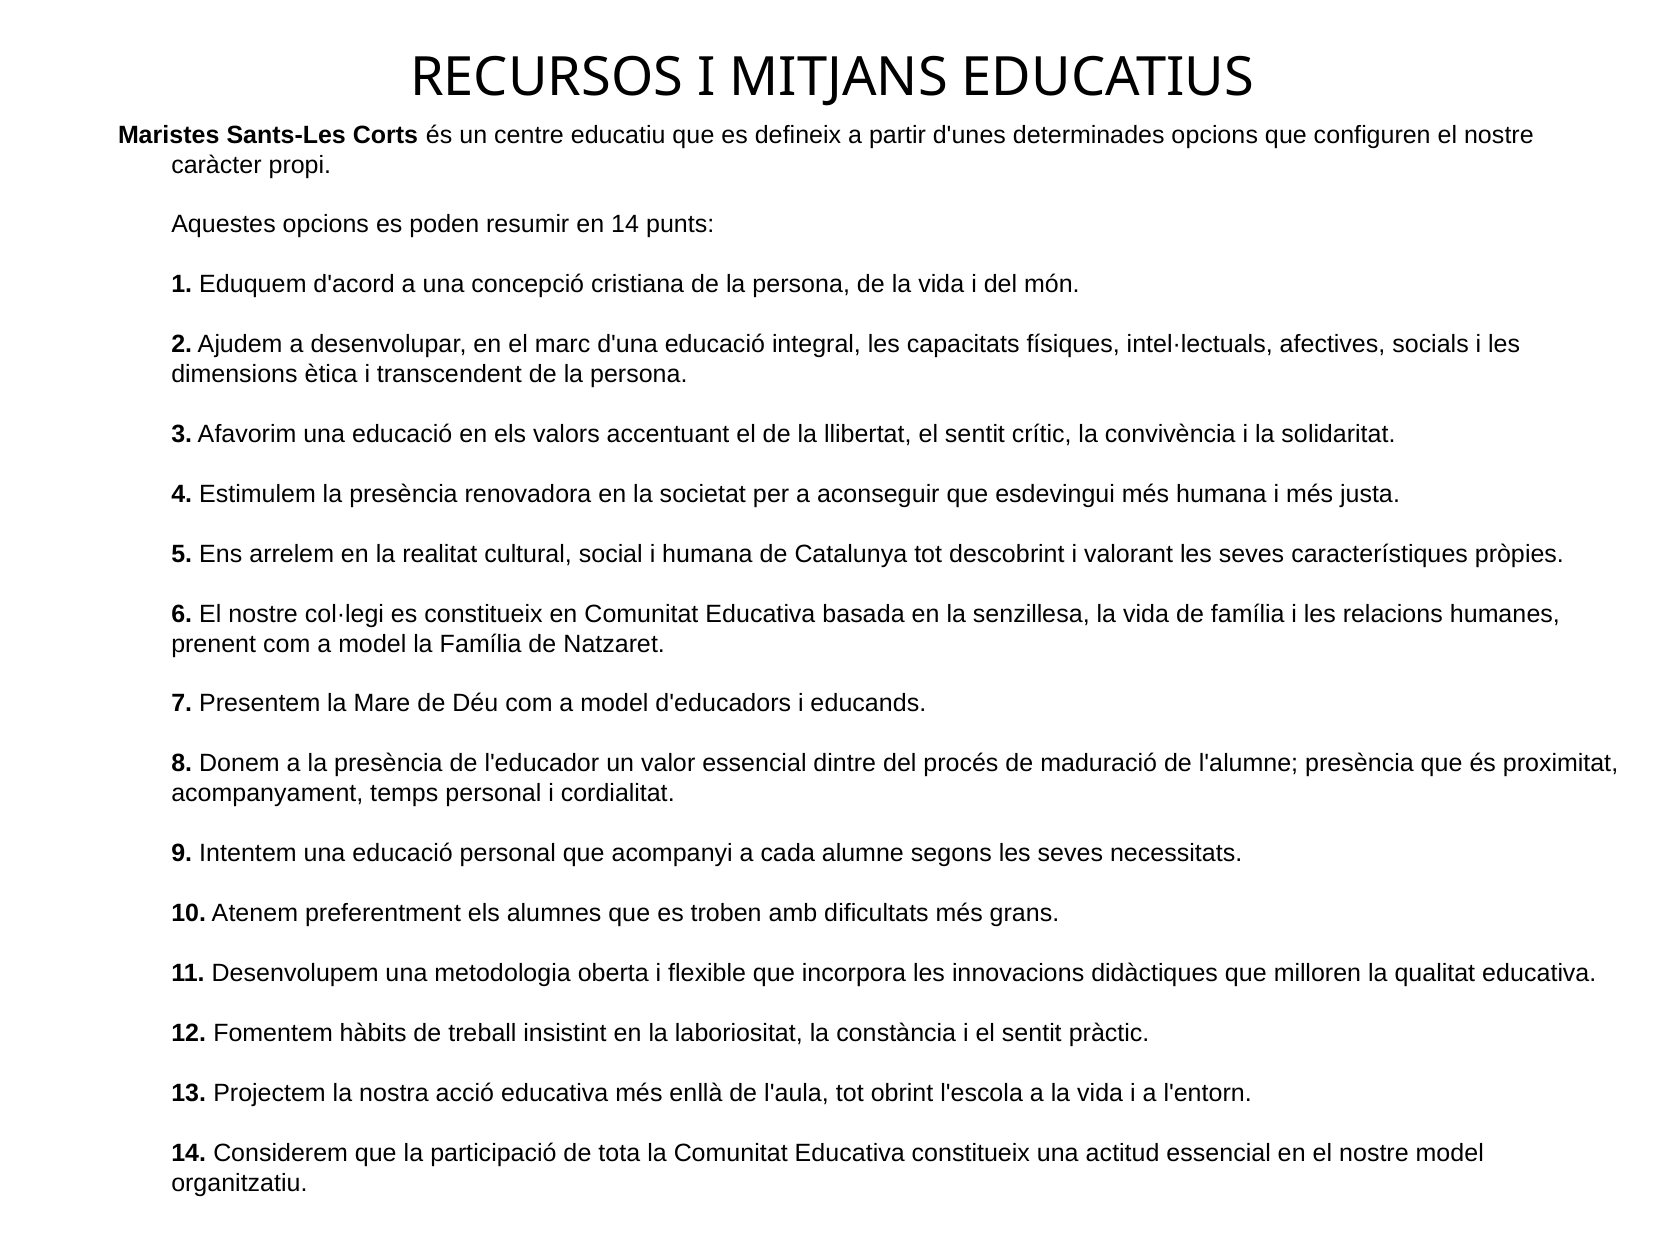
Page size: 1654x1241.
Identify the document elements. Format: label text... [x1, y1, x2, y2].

title RECURSOS I MITJANS EDUCATIUS [88, 0, 1577, 118]
list Maristes Sants-Les Corts és un centre educatiu que es defineix a partir d'unes determinades opcions que configuren el nostre caràcter propi. Aquestes opcions es poden resumir en 14 punts: 1. Eduquem d'acord a una concepció cristiana de la persona, de la vida i del món. 2. Ajudem a desenvolupar, en el marc d'una educació integral, les capacitats físiques, intel·lectuals, afectives, socials i les dimensions ètica i transcendent de la persona. 3. Afavorim una educació en els valors accentuant el de la llibertat, el sentit crític, la convivència i la solidaritat. 4. Estimulem la presència renovadora en la societat per a aconseguir que esdevingui més humana i més justa. 5. Ens arrelem en la realitat cultural, social i humana de Catalunya tot descobrint i valorant les seves característiques pròpies. 6. El nostre col·legi es constitueix en Comunitat Educativa basada en la senzillesa, la vida de família i les relacions humanes, prenent com a model la Família de Natzaret. 7. Presentem la Mare de Déu com a model d'educadors i educands. 8. Donem a la presència de l'educador un valor essencial dintre del procés de maduració de l'alumne; presència que és proximitat, acompanyament, temps personal i cordialitat. 9. Intentem una educació personal que acompanyi a cada alumne segons les seves necessitats. 10. Atenem preferentment els alumnes que es troben amb dificultats més grans. 11. Desenvolupem una metodologia oberta i flexible que incorpora les innovacions didàctiques que milloren la qualitat educativa. 12. Fomentem hàbits de treball insistint en la laboriositat, la constància i el sentit pràctic. 13. Projectem la nostra acció educativa més enllà de l'aula, tot obrint l'escola a la vida i a l'entorn. 14. Considerem que la participació de tota la Comunitat Educativa constitueix una actitud essencial en el nostre model organitzatiu. [29, 118, 1625, 1110]
